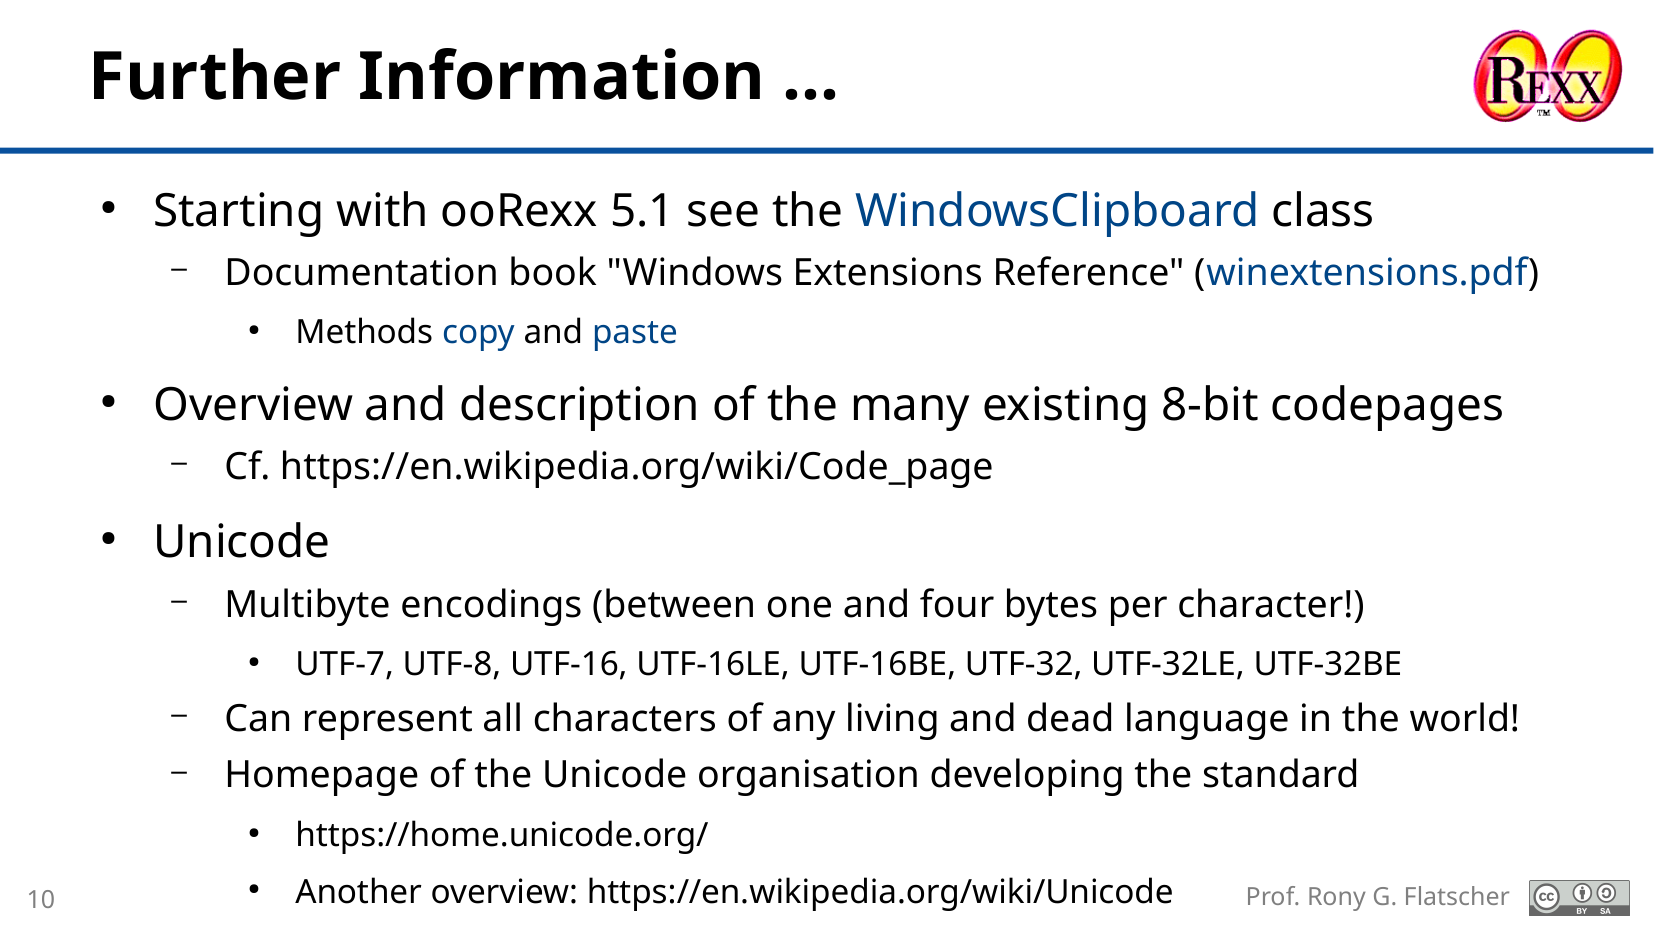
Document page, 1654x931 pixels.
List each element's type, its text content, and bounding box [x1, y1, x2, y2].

title Further Information … [29, 0, 1654, 148]
list Starting with ooRexx 5.1 see the WindowsClipboard class Documentation book "Windows Extensions Reference" (winextensions.pdf) Methods copy and paste Overview and description of the many existing 8-bit codepages Cf. https://en.wikipedia.org/wiki/Code_page Unicode Multibyte encodings (between one and four bytes per character!) UTF-7, UTF-8, UTF-16, UTF-16LE, UTF-16BE, UTF-32, UTF-32LE, UTF-32BE Can represent all characters of any living and dead language in the world! Homepage of the Unicode organisation developing the standard https://home.unicode.org/ Another overview: https://en.wikipedia.org/wiki/Unicode [82, 177, 1629, 857]
